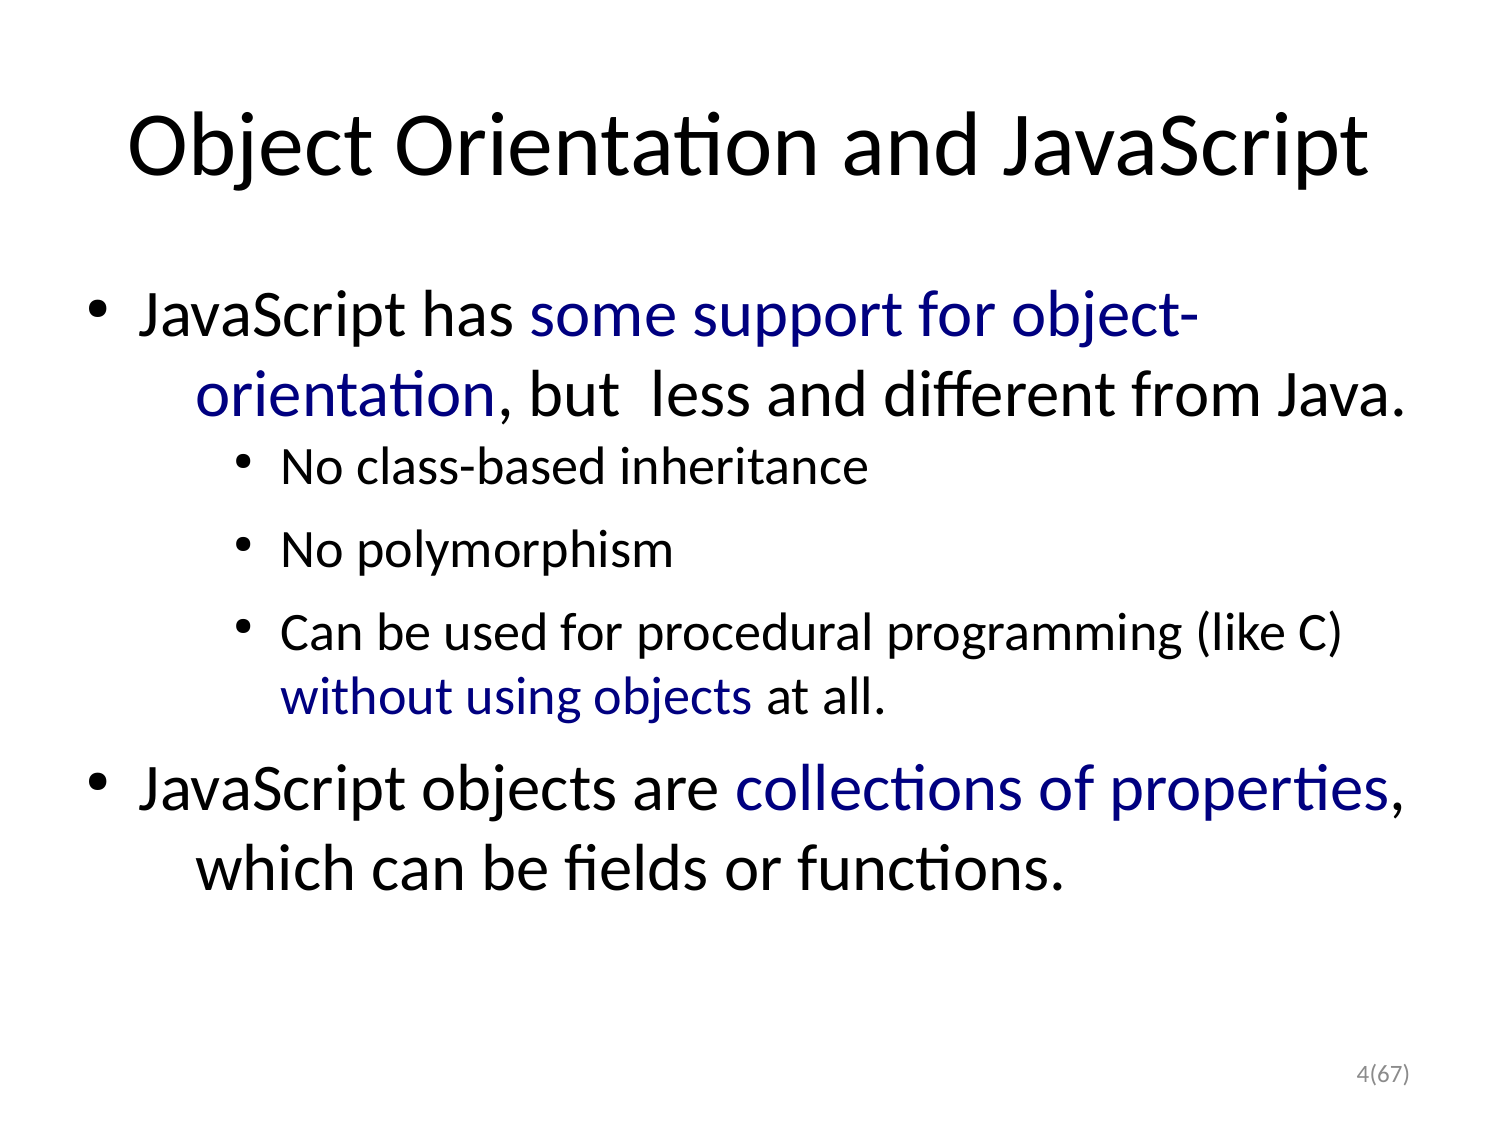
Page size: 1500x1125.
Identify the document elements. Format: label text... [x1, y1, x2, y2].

title Object Orientation and JavaScript [75, 45, 1425, 233]
list JavaScript has some support for object-orientation, but less and different from Java. No class-based inheritance No polymorphism Can be used for procedural programming (like C) without using objects at all. JavaScript objects are collections of properties, which can be fields or functions. [53, 262, 1436, 1106]
